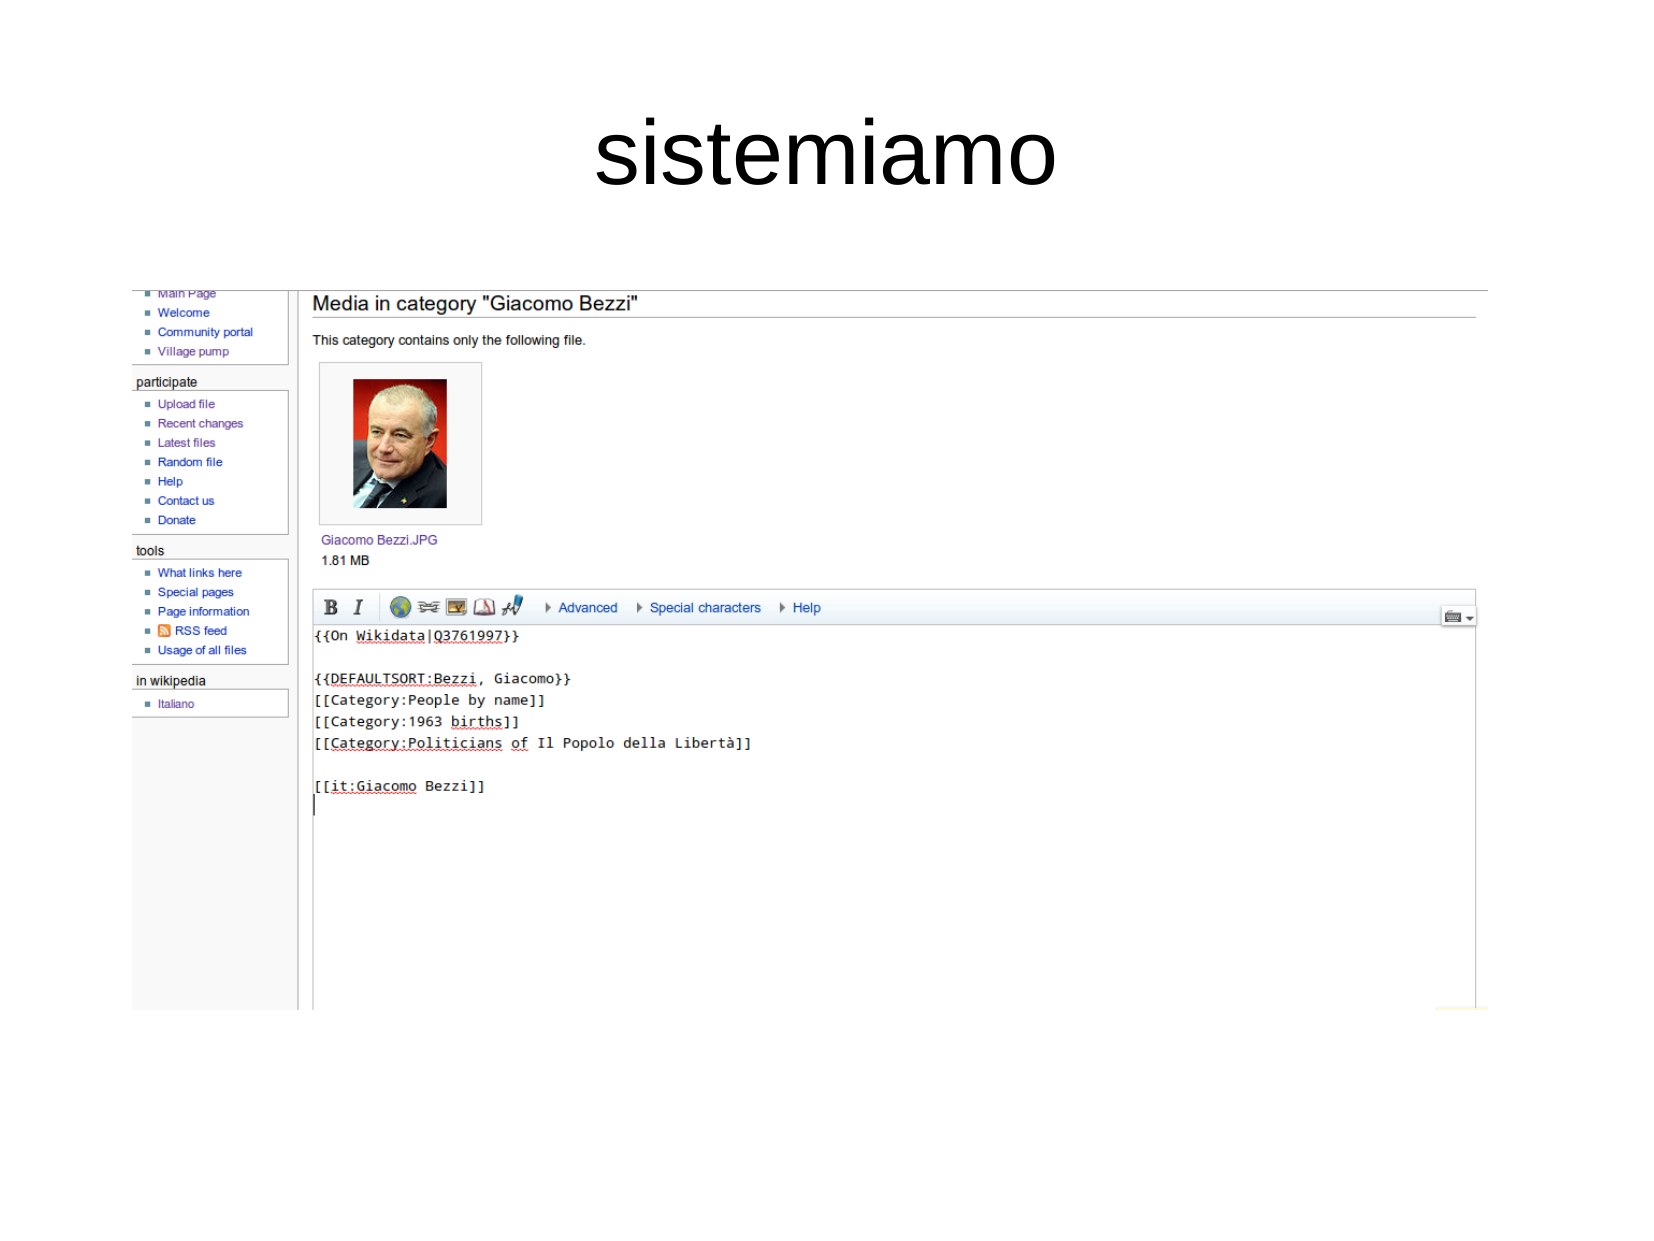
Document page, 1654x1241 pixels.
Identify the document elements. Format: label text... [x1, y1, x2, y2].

picture [132, 290, 1488, 1010]
title sistemiamo [82, 49, 1571, 257]
